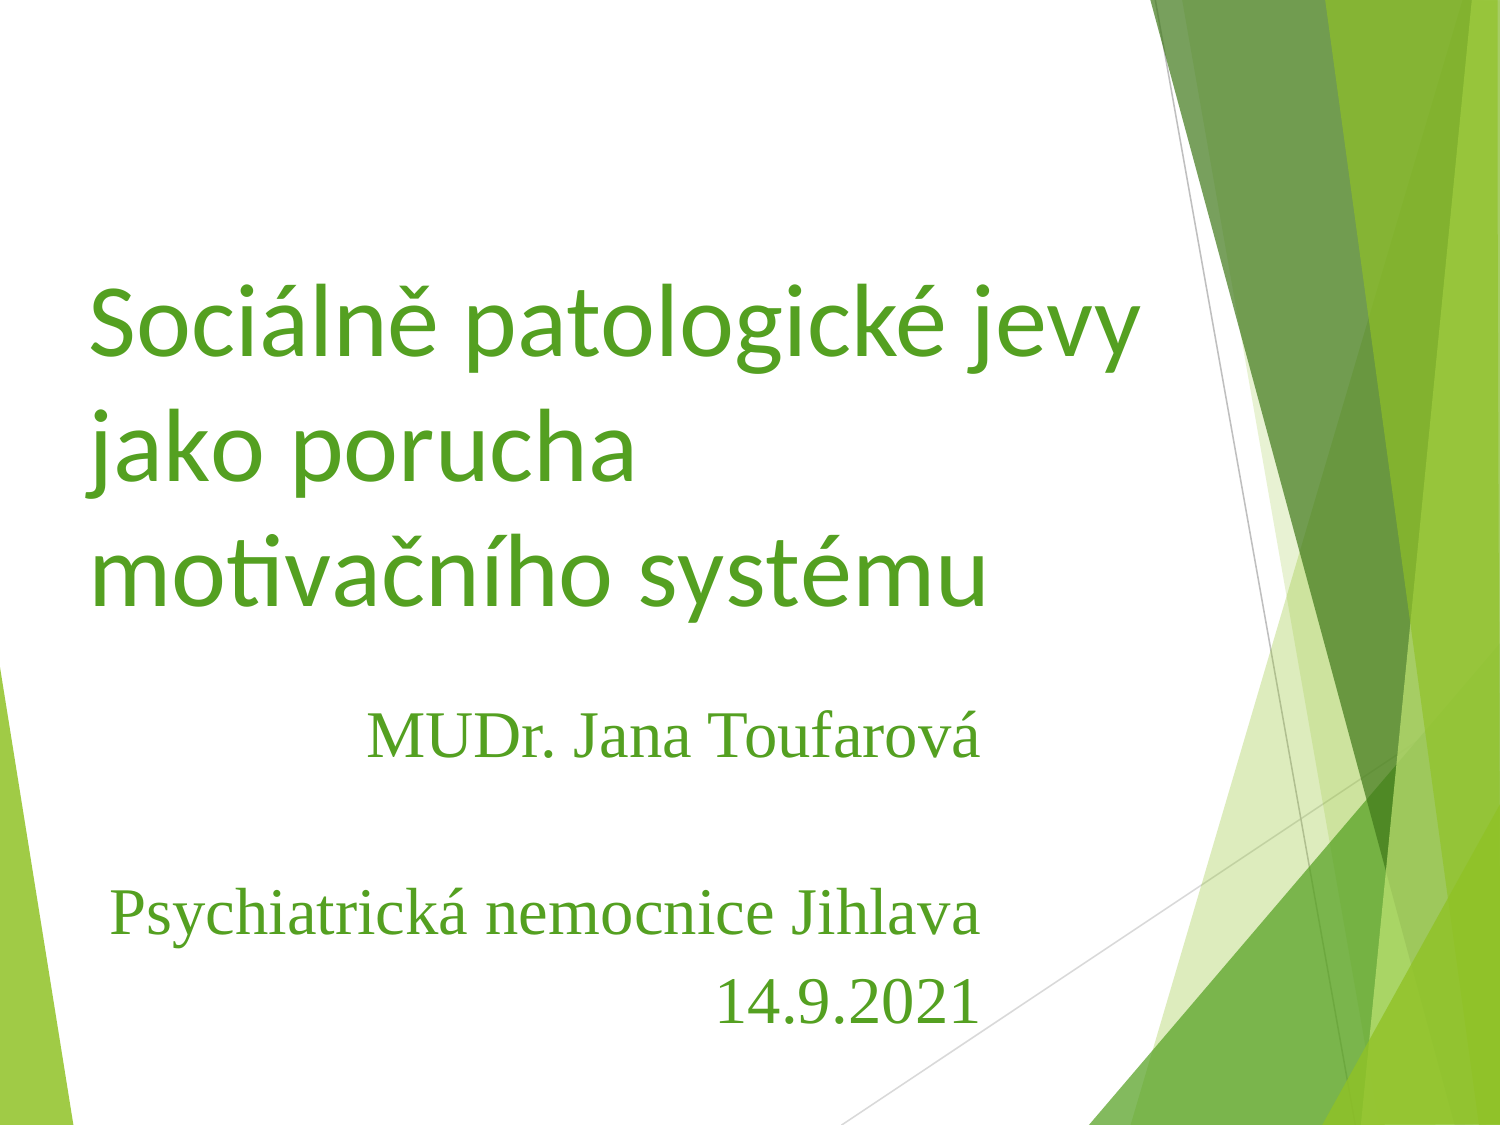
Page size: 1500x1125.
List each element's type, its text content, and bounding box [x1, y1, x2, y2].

text_box Sociálně patologické jevy jako porucha motivačního systému [88, 244, 1188, 502]
text_box MUDr. Jana Toufarová Psychiatrická nemocnice Jihlava 14.9.2021 [109, 595, 1160, 1038]
